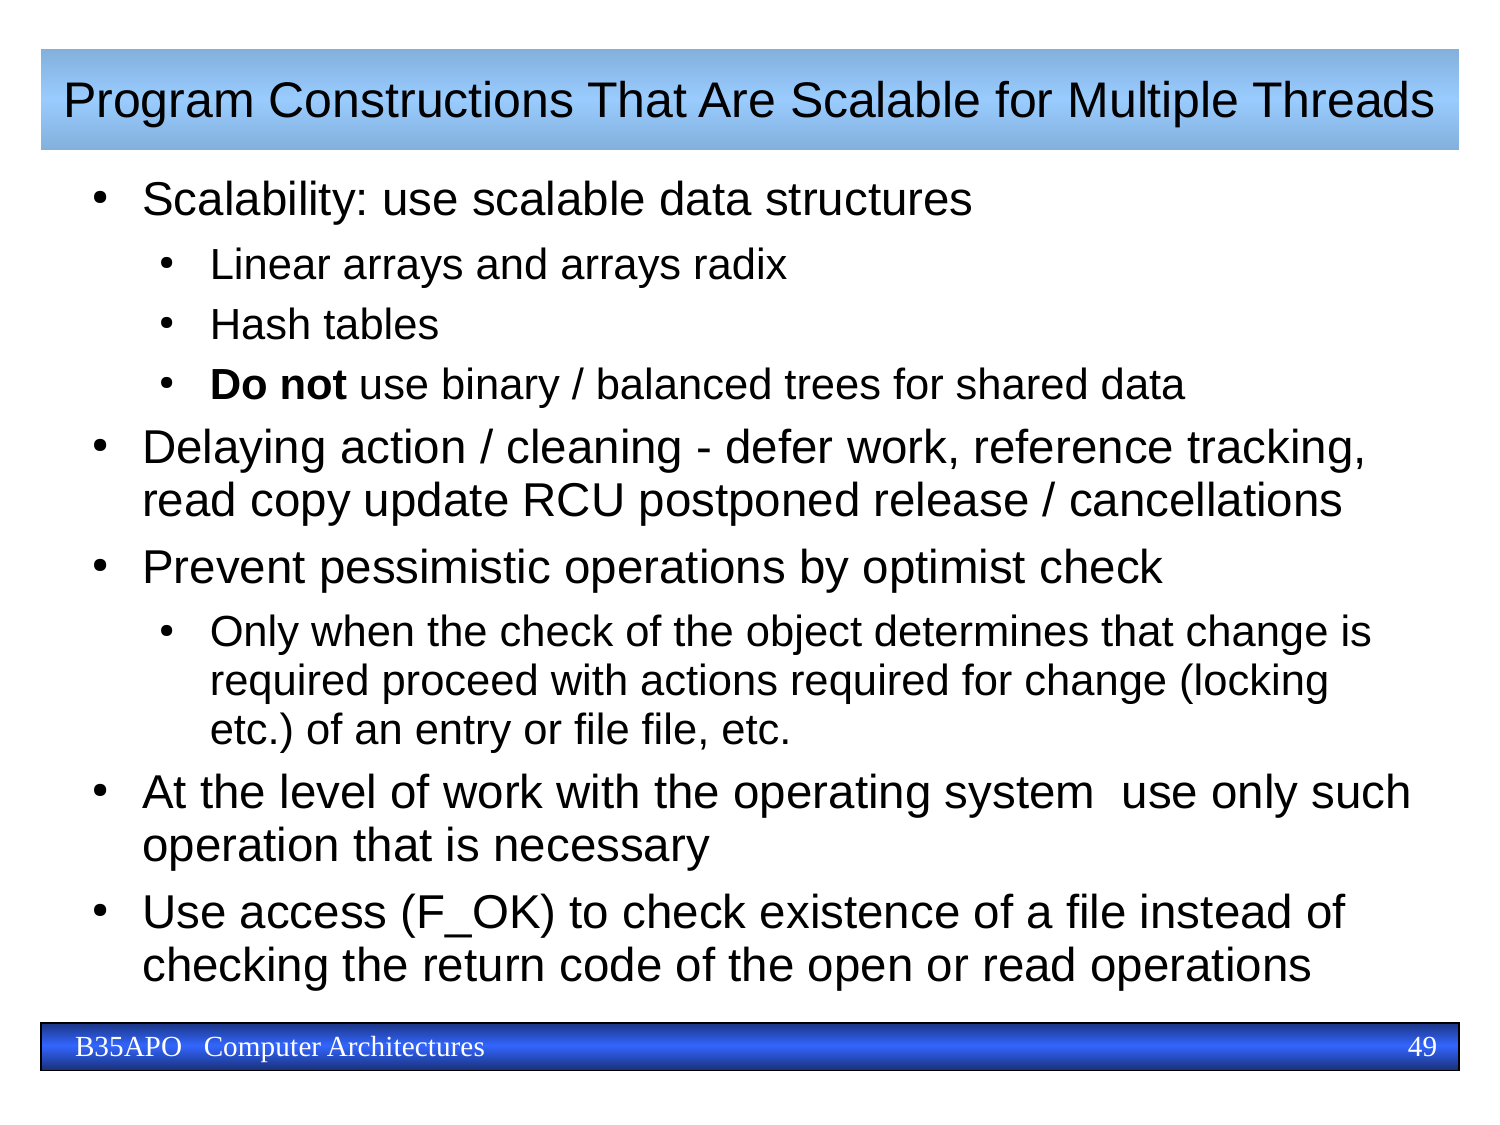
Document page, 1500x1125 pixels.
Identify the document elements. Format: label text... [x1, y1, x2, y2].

list Scalability: use scalable data structures Linear arrays and arrays radix Hash tables Do not use binary / balanced trees for shared data Delaying action / cleaning - defer work, reference tracking, read copy update RCU postponed release / cancellations Prevent pessimistic operations by optimist check Only when the check of the object determines that change is required proceed with actions required for change (locking etc.) of an entry or file file, etc. At the level of work with the operating system use only such operation that is necessary Use access (F_OK) to check existence of a file instead of checking the return code of the open or read operations [75, 172, 1426, 1000]
title Program Constructions That Are Scalable for Multiple Threads [41, 49, 1459, 150]
